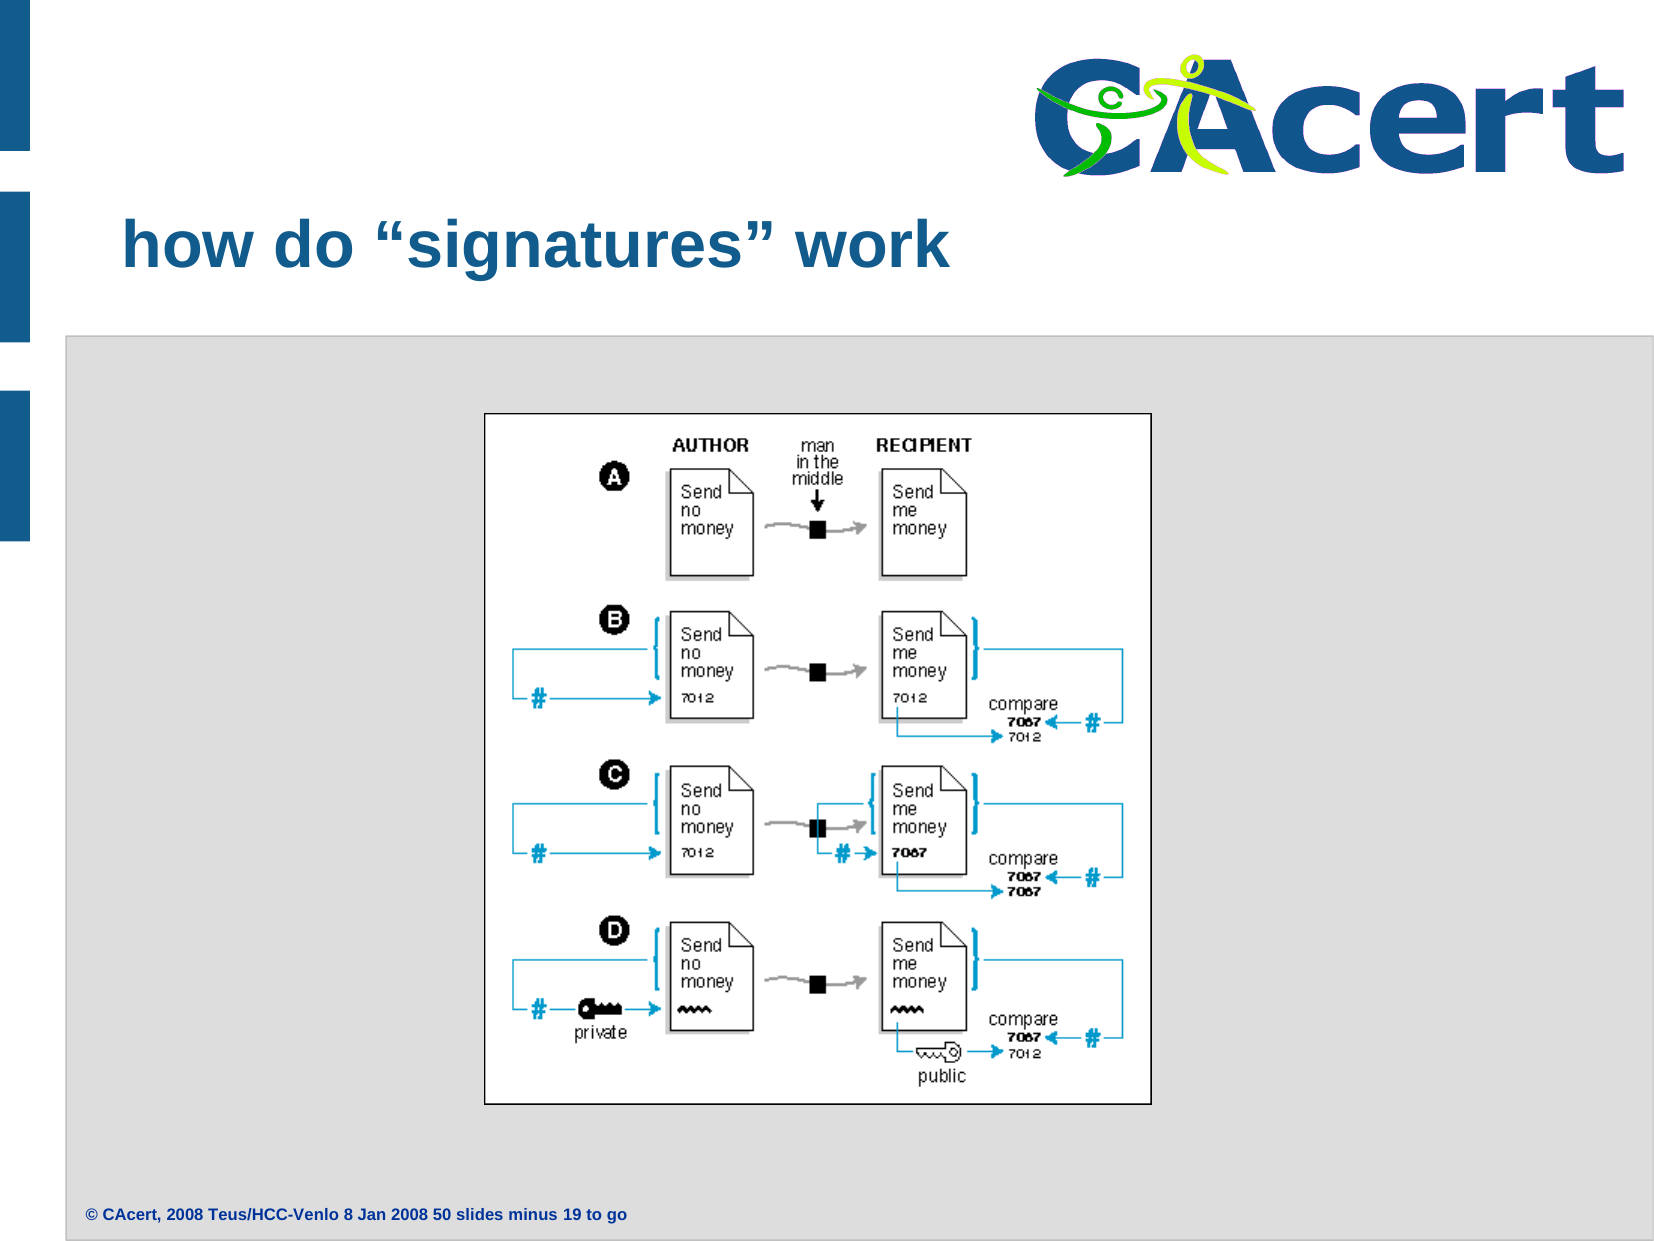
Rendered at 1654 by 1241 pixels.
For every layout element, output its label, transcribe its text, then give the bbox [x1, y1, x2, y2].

title how do “signatures” work [121, 177, 1533, 316]
picture [484, 413, 1152, 1105]
picture [1033, 53, 1625, 178]
list [121, 344, 1595, 1238]
